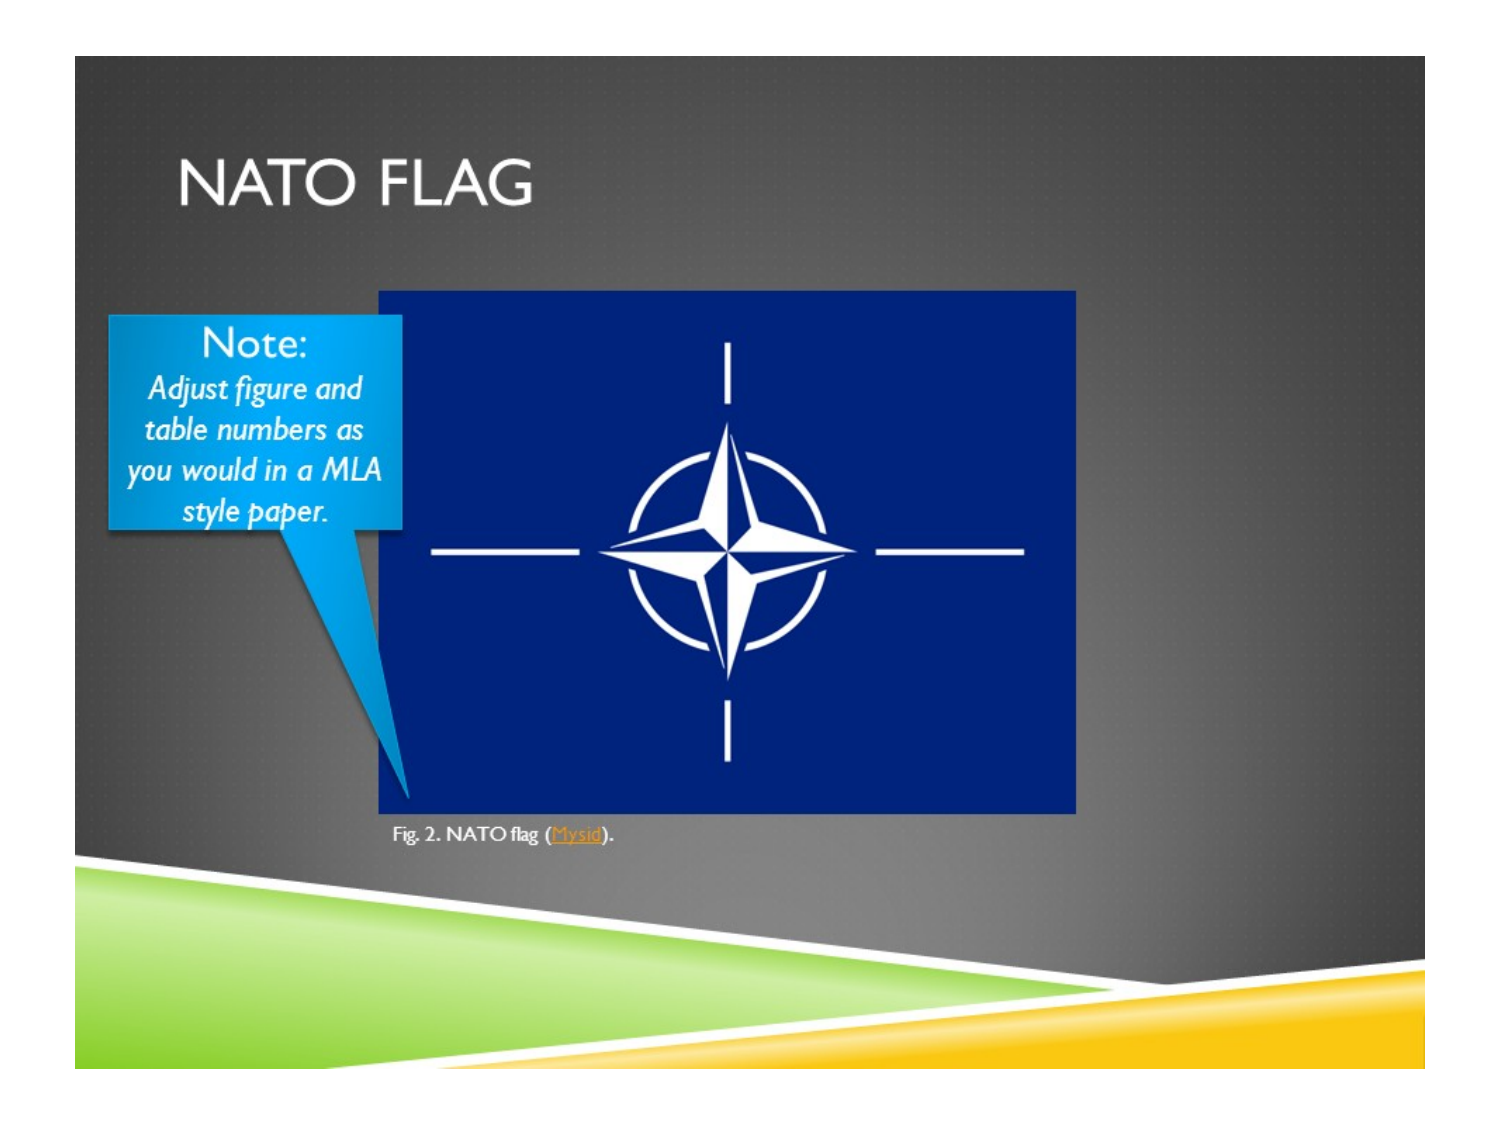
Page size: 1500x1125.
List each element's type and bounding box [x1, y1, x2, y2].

picture [75, 56, 1425, 1069]
